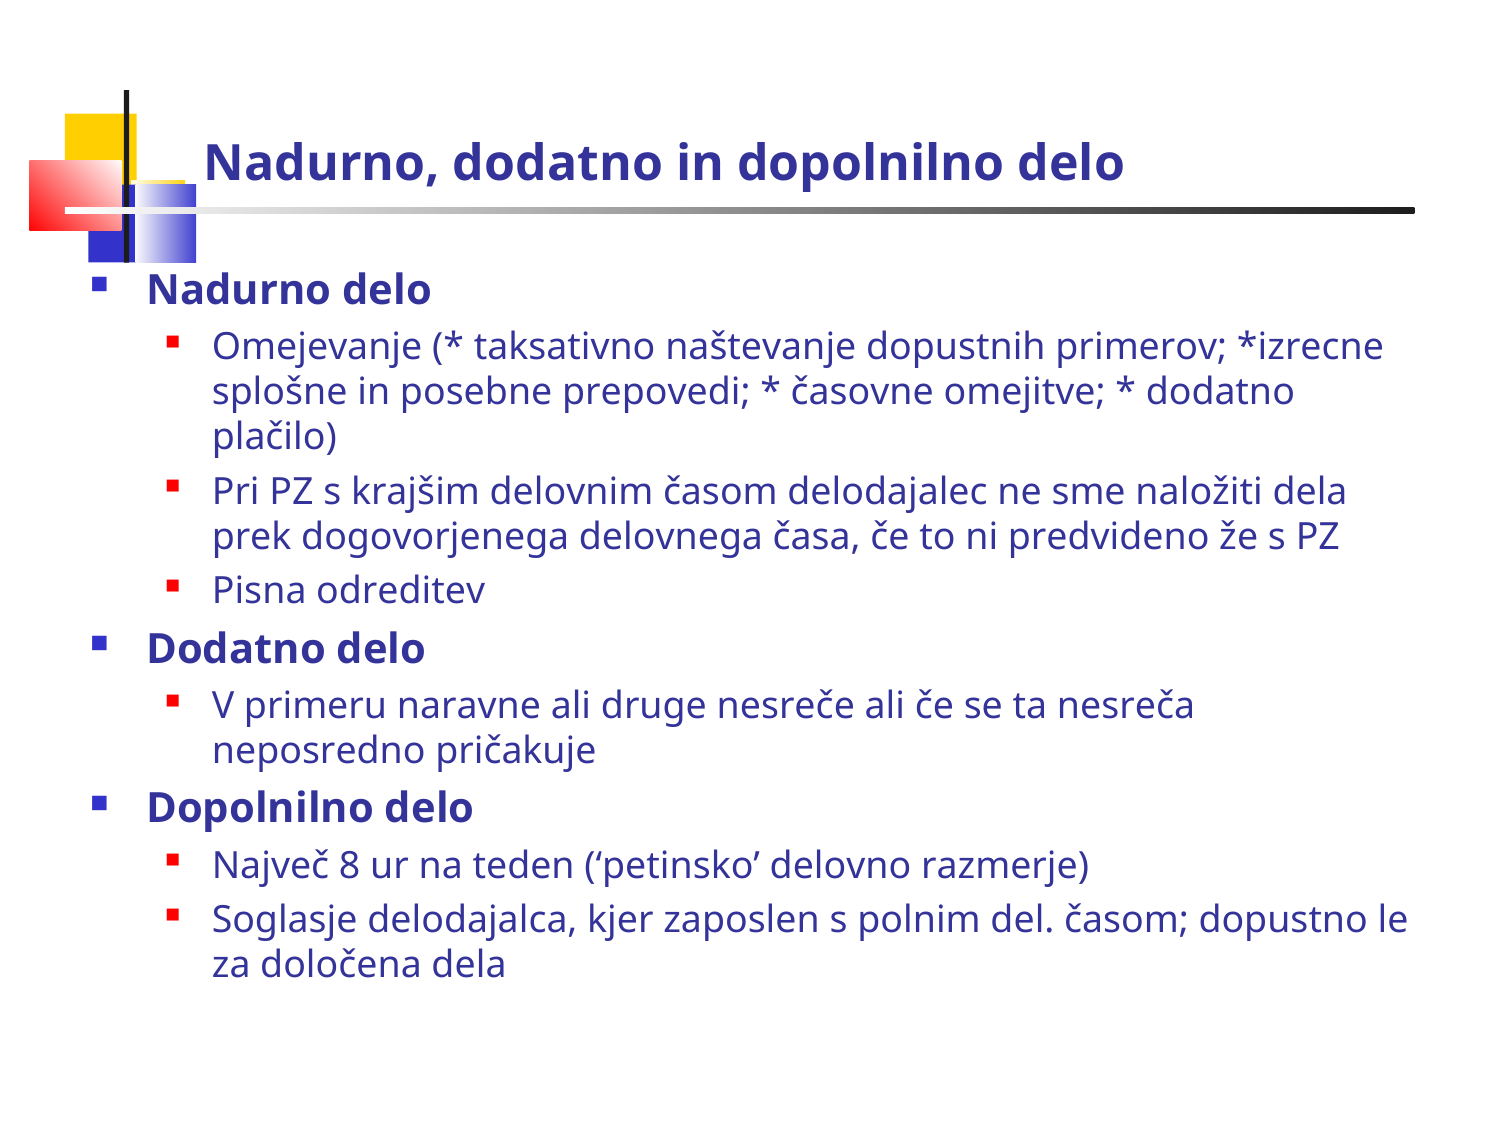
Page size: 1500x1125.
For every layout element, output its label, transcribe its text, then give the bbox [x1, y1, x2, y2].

list Nadurno delo Omejevanje (* taksativno naštevanje dopustnih primerov; *izrecne splošne in posebne prepovedi; * časovne omejitve; * dodatno plačilo) Pri PZ s krajšim delovnim časom delodajalec ne sme naložiti dela prek dogovorjenega delovnega časa, če to ni predvideno že s PZ Pisna odreditev Dodatno delo V primeru naravne ali druge nesreče ali če se ta nesreča neposredno pričakuje Dopolnilno delo Največ 8 ur na teden (‘petinsko’ delovno razmerje) Soglasje delodajalca, kjer zaposlen s polnim del. časom; dopustno le za določena dela [75, 255, 1426, 1005]
title Nadurno, dodatno in dopolnilno delo [188, 35, 1468, 199]
